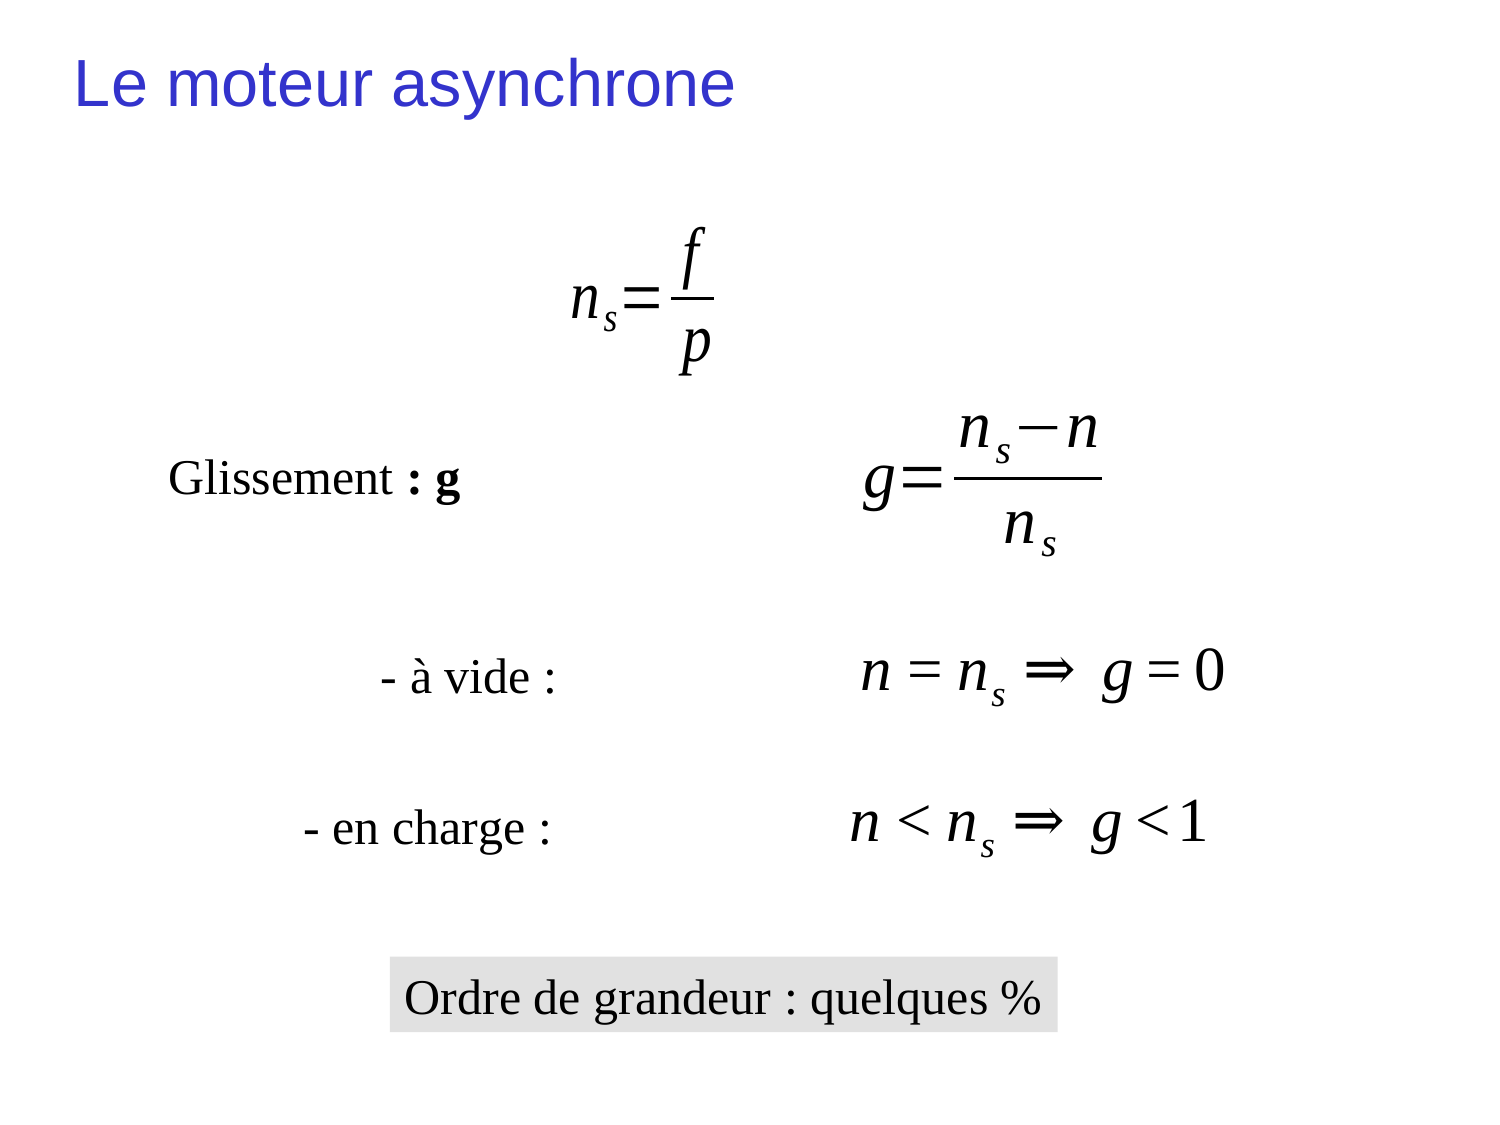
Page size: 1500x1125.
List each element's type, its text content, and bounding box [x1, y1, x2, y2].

chart [555, 214, 732, 378]
text_box Glissement : g [153, 436, 542, 513]
text_box Ordre de grandeur : quelques % [389, 956, 1058, 1033]
text_box - en charge : [288, 786, 567, 863]
chart [842, 388, 1123, 567]
text_box Le moteur asynchrone [59, 32, 752, 128]
chart [849, 637, 1229, 712]
chart [838, 789, 1207, 863]
text_box - à vide : [366, 635, 633, 711]
